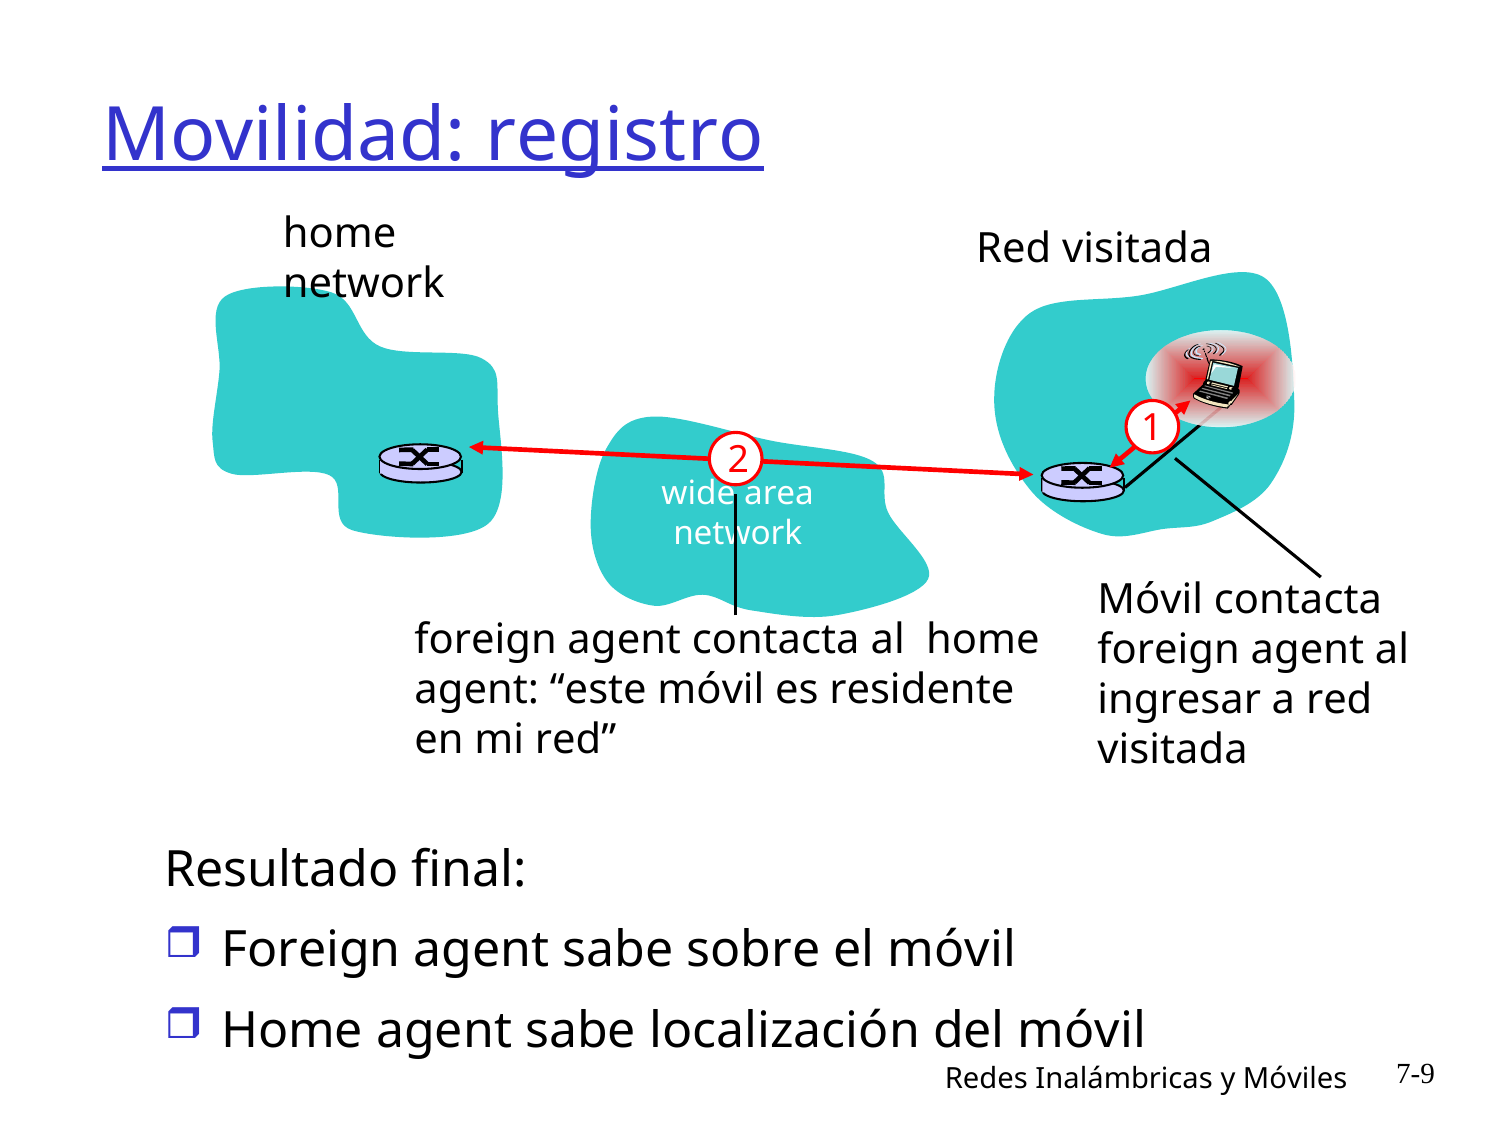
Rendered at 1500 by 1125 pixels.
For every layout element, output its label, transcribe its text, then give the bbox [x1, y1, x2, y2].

text_box [212, 286, 503, 538]
text_box [765, 439, 877, 464]
text_box Red visitada [961, 213, 1334, 279]
text_box wide area network [619, 463, 857, 560]
text_box 1 [1126, 395, 1178, 456]
chart [1183, 341, 1243, 409]
list Resultado final: Foreign agent sabe sobre el móvil Home agent sabe localización del móvil [150, 824, 1426, 1125]
text_box [590, 416, 734, 604]
text_box [737, 469, 930, 604]
text_box Móvil contacta foreign agent al ingresar a red visitada [1082, 564, 1435, 780]
text_box 2 [712, 427, 765, 488]
text_box foreign agent contacta al home agent: “este móvil es residente en mi red” [399, 604, 1064, 771]
title Movilidad: registro [87, 37, 1363, 225]
text_box [994, 279, 1296, 537]
text_box home network [268, 198, 578, 315]
